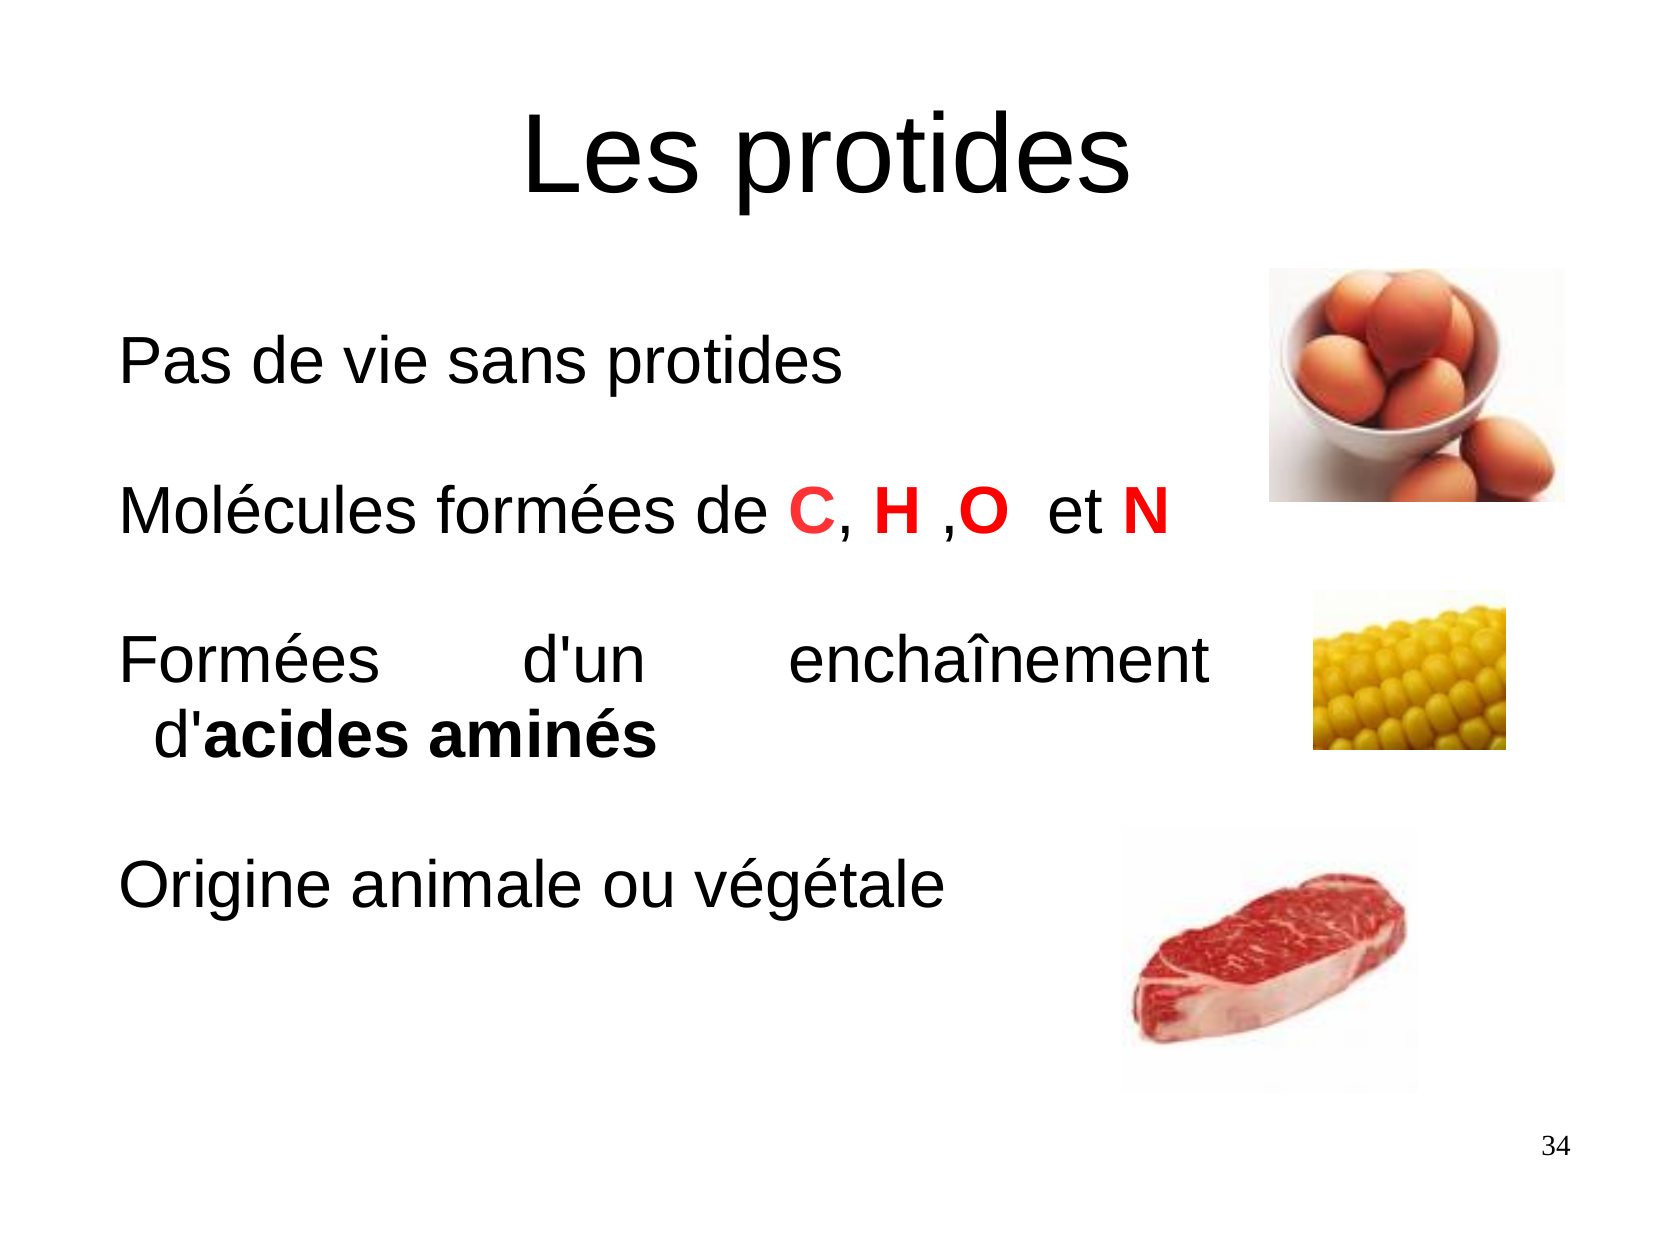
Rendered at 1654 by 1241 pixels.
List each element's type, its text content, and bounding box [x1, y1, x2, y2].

picture [1122, 826, 1418, 1093]
subtitle Pas de vie sans protides Molécules formées de C, H ,O et N Formées d'un enchaînement d'acides aminés Origine animale ou végétale [82, 295, 1211, 1099]
title Les protides [82, 49, 1571, 257]
picture [1269, 268, 1565, 502]
picture [1313, 590, 1506, 750]
